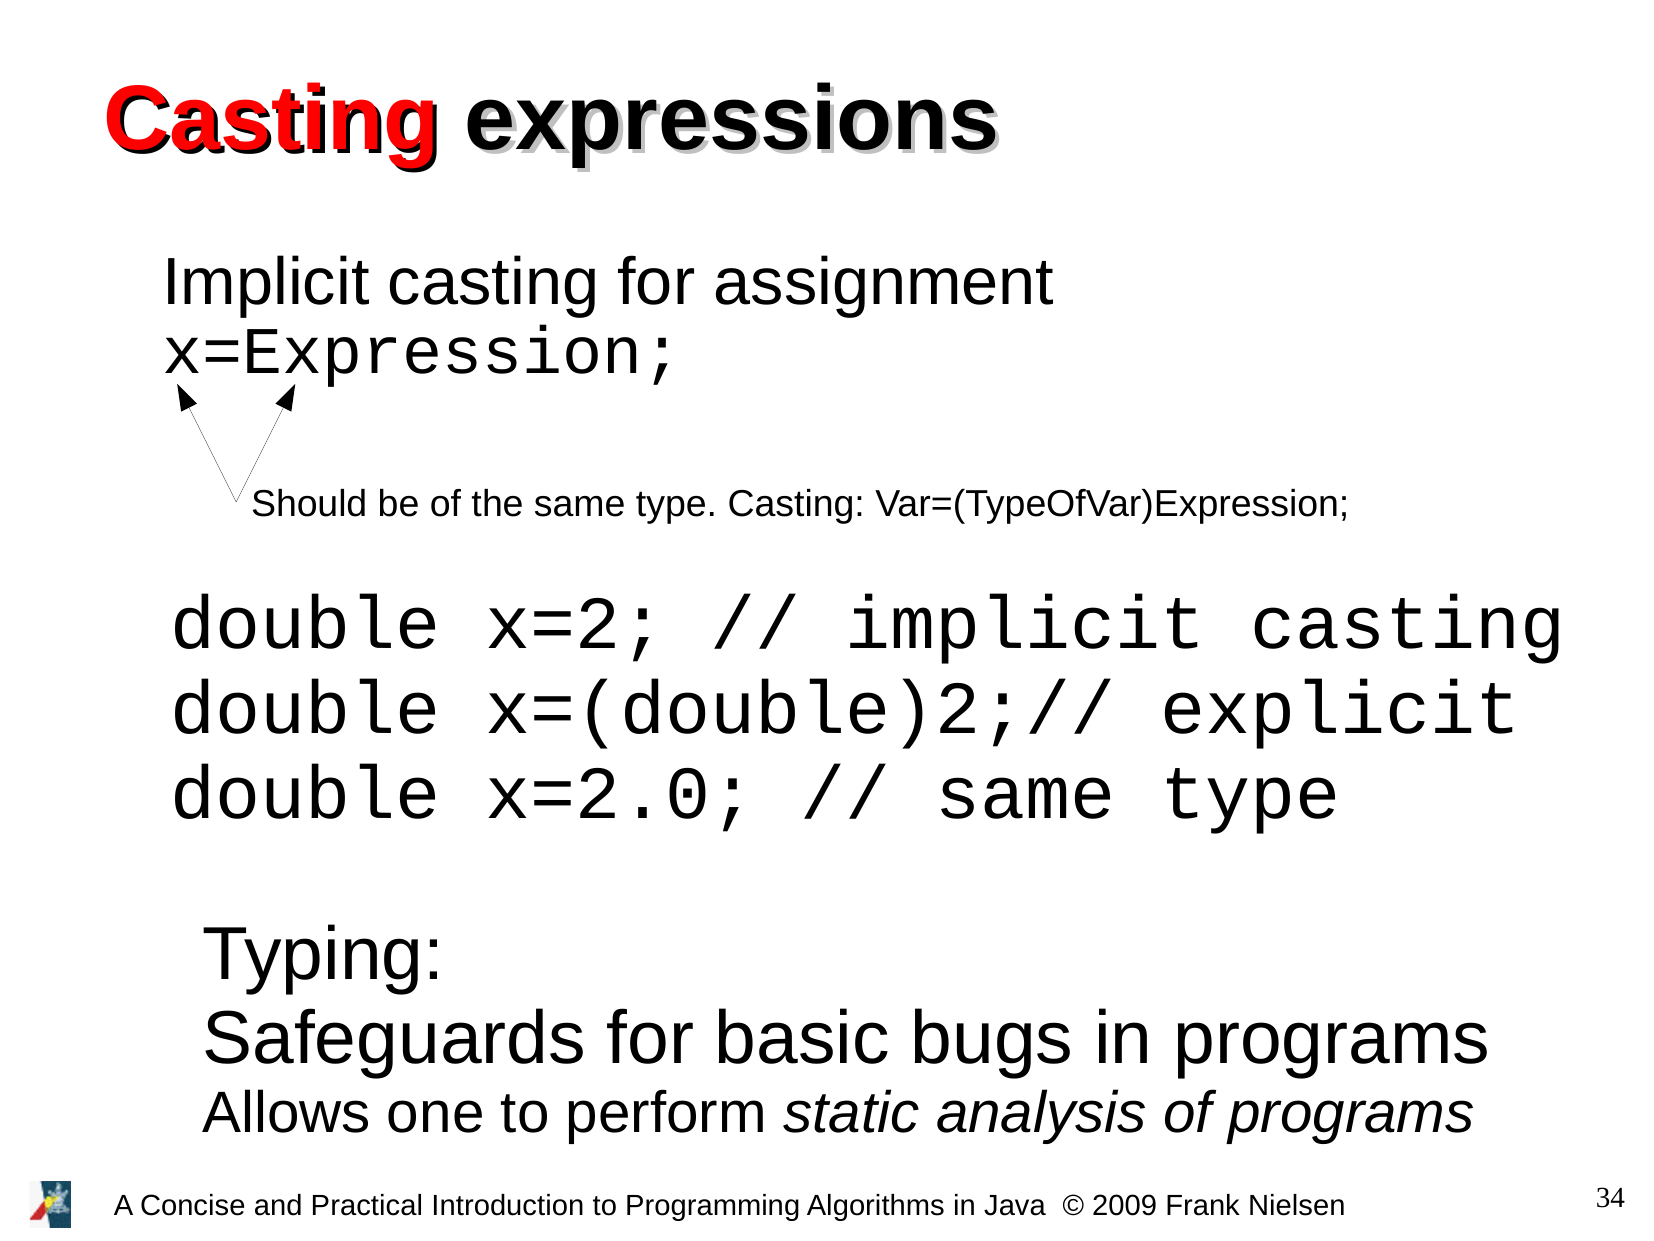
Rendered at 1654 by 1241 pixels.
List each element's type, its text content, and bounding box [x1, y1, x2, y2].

text_box [251, 472, 282, 544]
text_box Casting expressions [88, 59, 1616, 257]
text_box Typing: Safeguards for basic bugs in programs Allows one to perform static analysis of programs [187, 904, 1506, 1152]
text_box Should be of the same type. Casting: Var=(TypeOfVar)Expression; [282, 474, 1364, 532]
text_box Implicit casting for assignment x=Expression; [147, 236, 1070, 402]
picture [29, 1181, 71, 1228]
text_box double x=2; // implicit casting double x=(double)2;// explicit double x=2.0; // same type [155, 578, 1581, 891]
text_box [590, 767, 768, 839]
